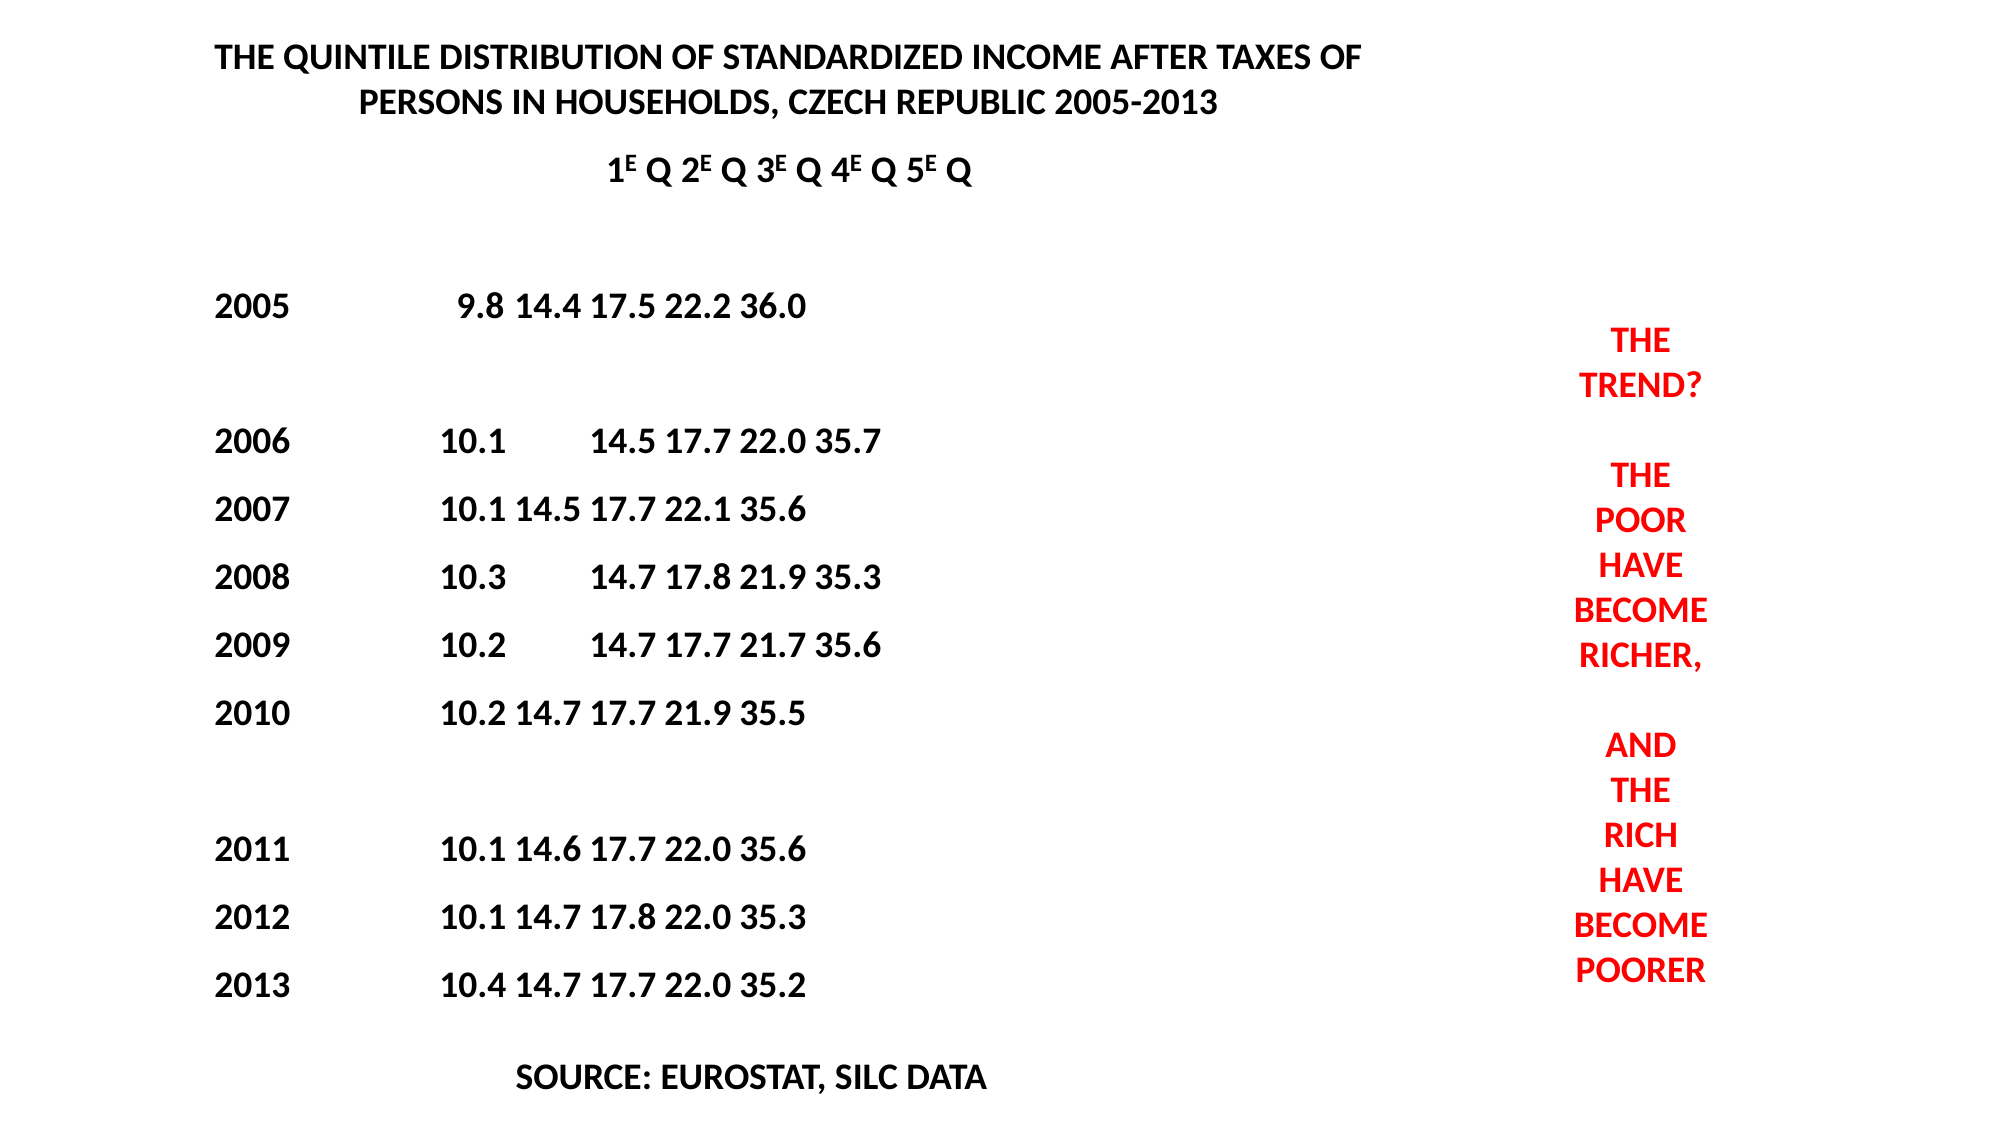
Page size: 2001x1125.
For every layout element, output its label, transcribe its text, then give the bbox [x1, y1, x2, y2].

text_box SOURCE: EUROSTAT, SILC DATA [461, 1044, 1041, 1106]
text_box THE QUINTILE DISTRIBUTION OF STANDARDIZED INCOME AFTER TAXES OF PERSONS IN HOUSEHOLDS, CZECH REPUBLIC 2005-2013 1E Q 2E Q 3E Q 4E Q 5E Q 2005 9.8 14.4 17.5 22.2 36.0 2006 10.1 14.5 17.7 22.0 35.7 2007 10.1 14.5 17.7 22.1 35.6 2008 10.3 14.7 17.8 21.9 35.3 2009 10.2 14.7 17.7 21.7 35.6 2010 10.2 14.7 17.7 21.9 35.5 2011 10.1 14.6 17.7 22.0 35.6 2012 10.1 14.7 17.8 22.0 35.3 2013 10.4 14.7 17.7 22.0 35.2 [199, 24, 1496, 1023]
text_box THE TREND? THE POOR HAVE BECOME RICHER, AND THE RICH HAVE BECOME POORER [1556, 307, 1726, 1005]
